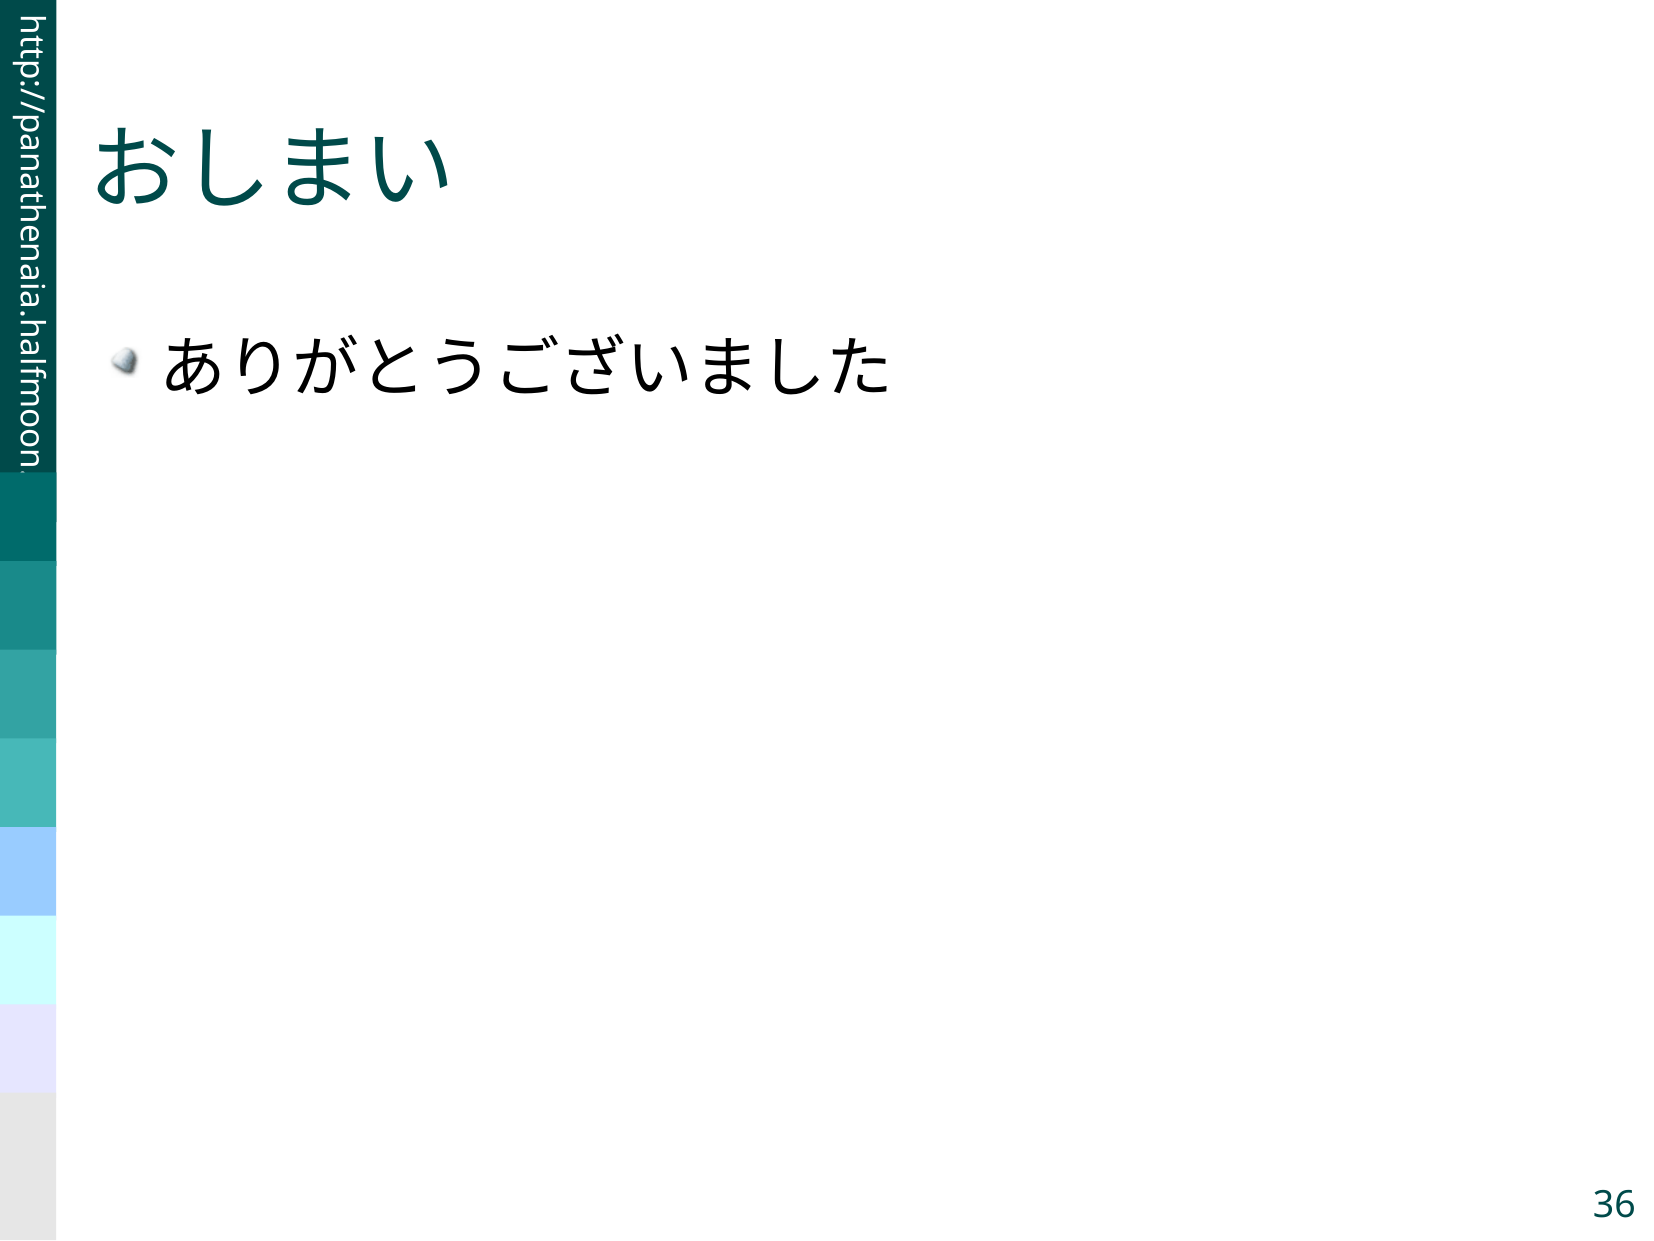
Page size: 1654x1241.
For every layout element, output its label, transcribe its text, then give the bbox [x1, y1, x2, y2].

list ありがとうございました [88, 313, 1577, 1133]
title おしまい [88, 57, 1577, 265]
